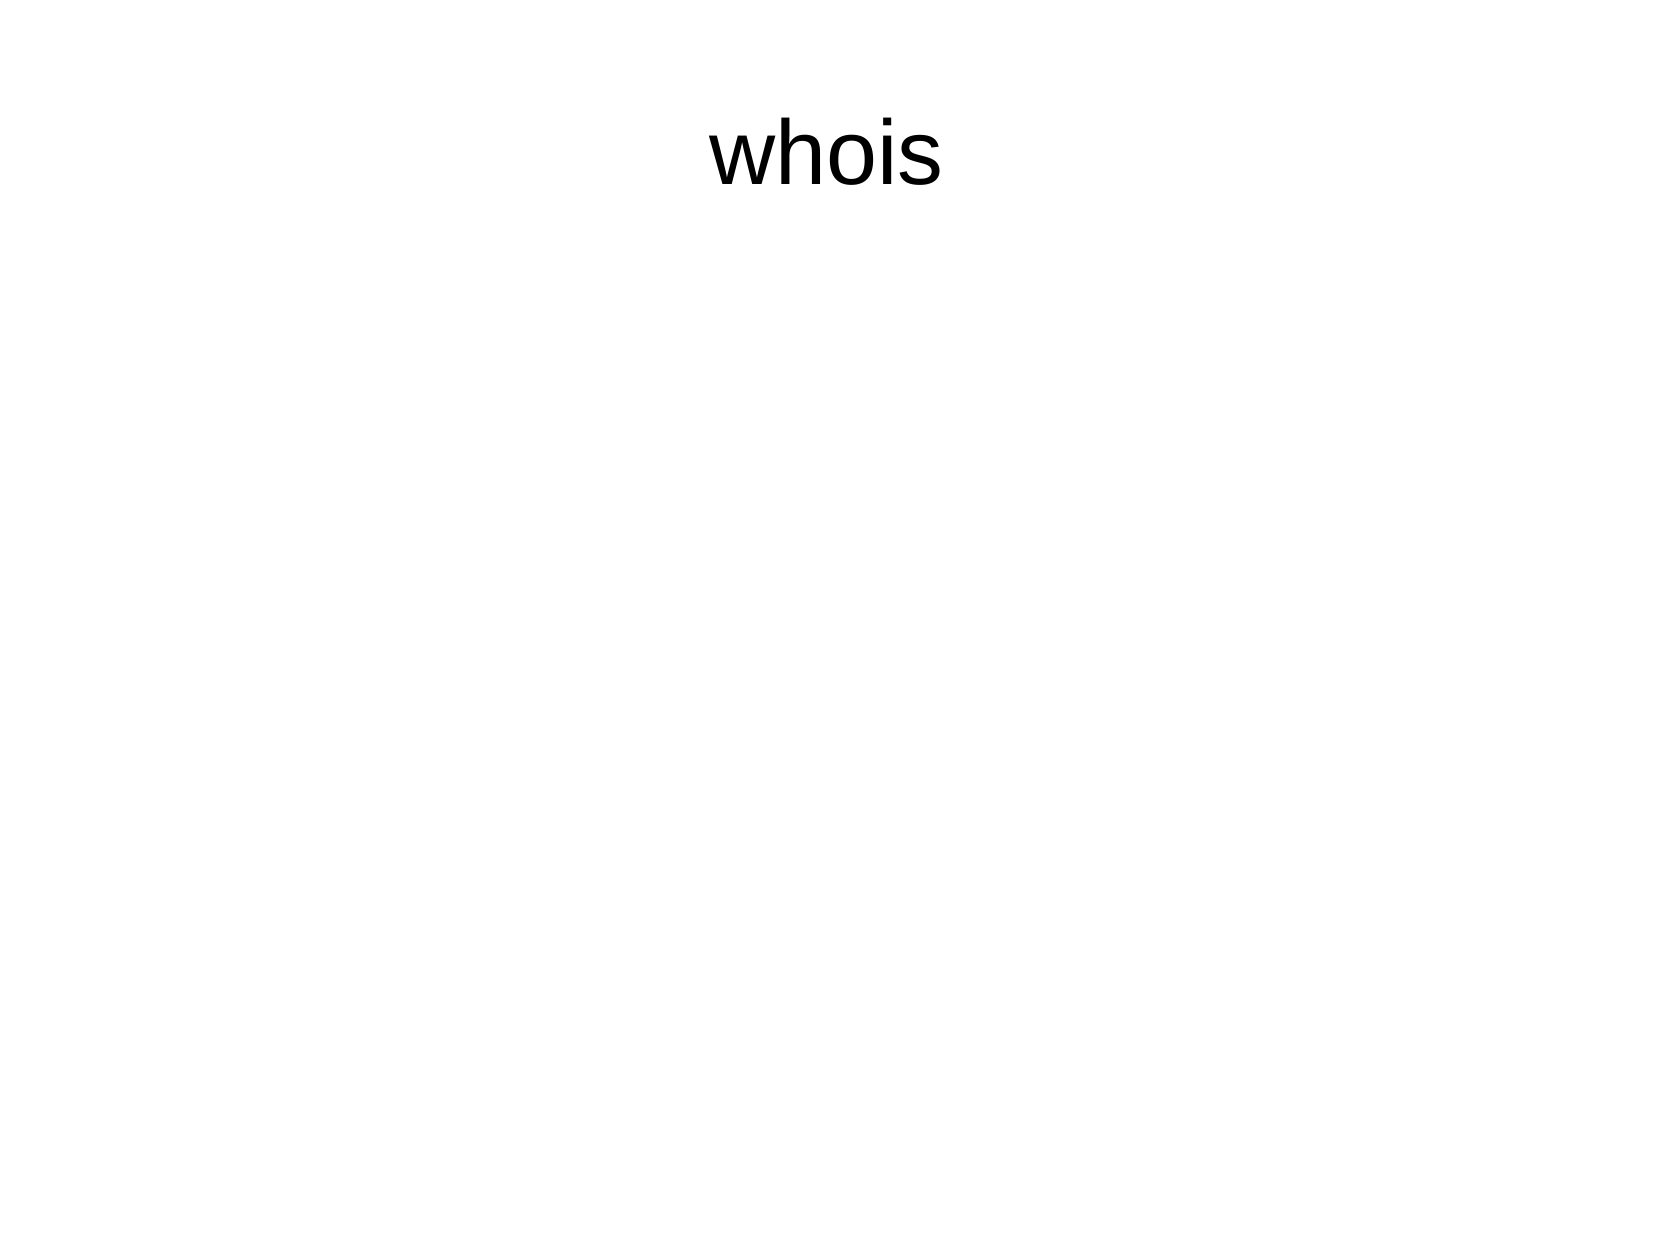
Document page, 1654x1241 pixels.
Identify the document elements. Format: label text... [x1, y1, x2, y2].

title whois [82, 49, 1571, 257]
